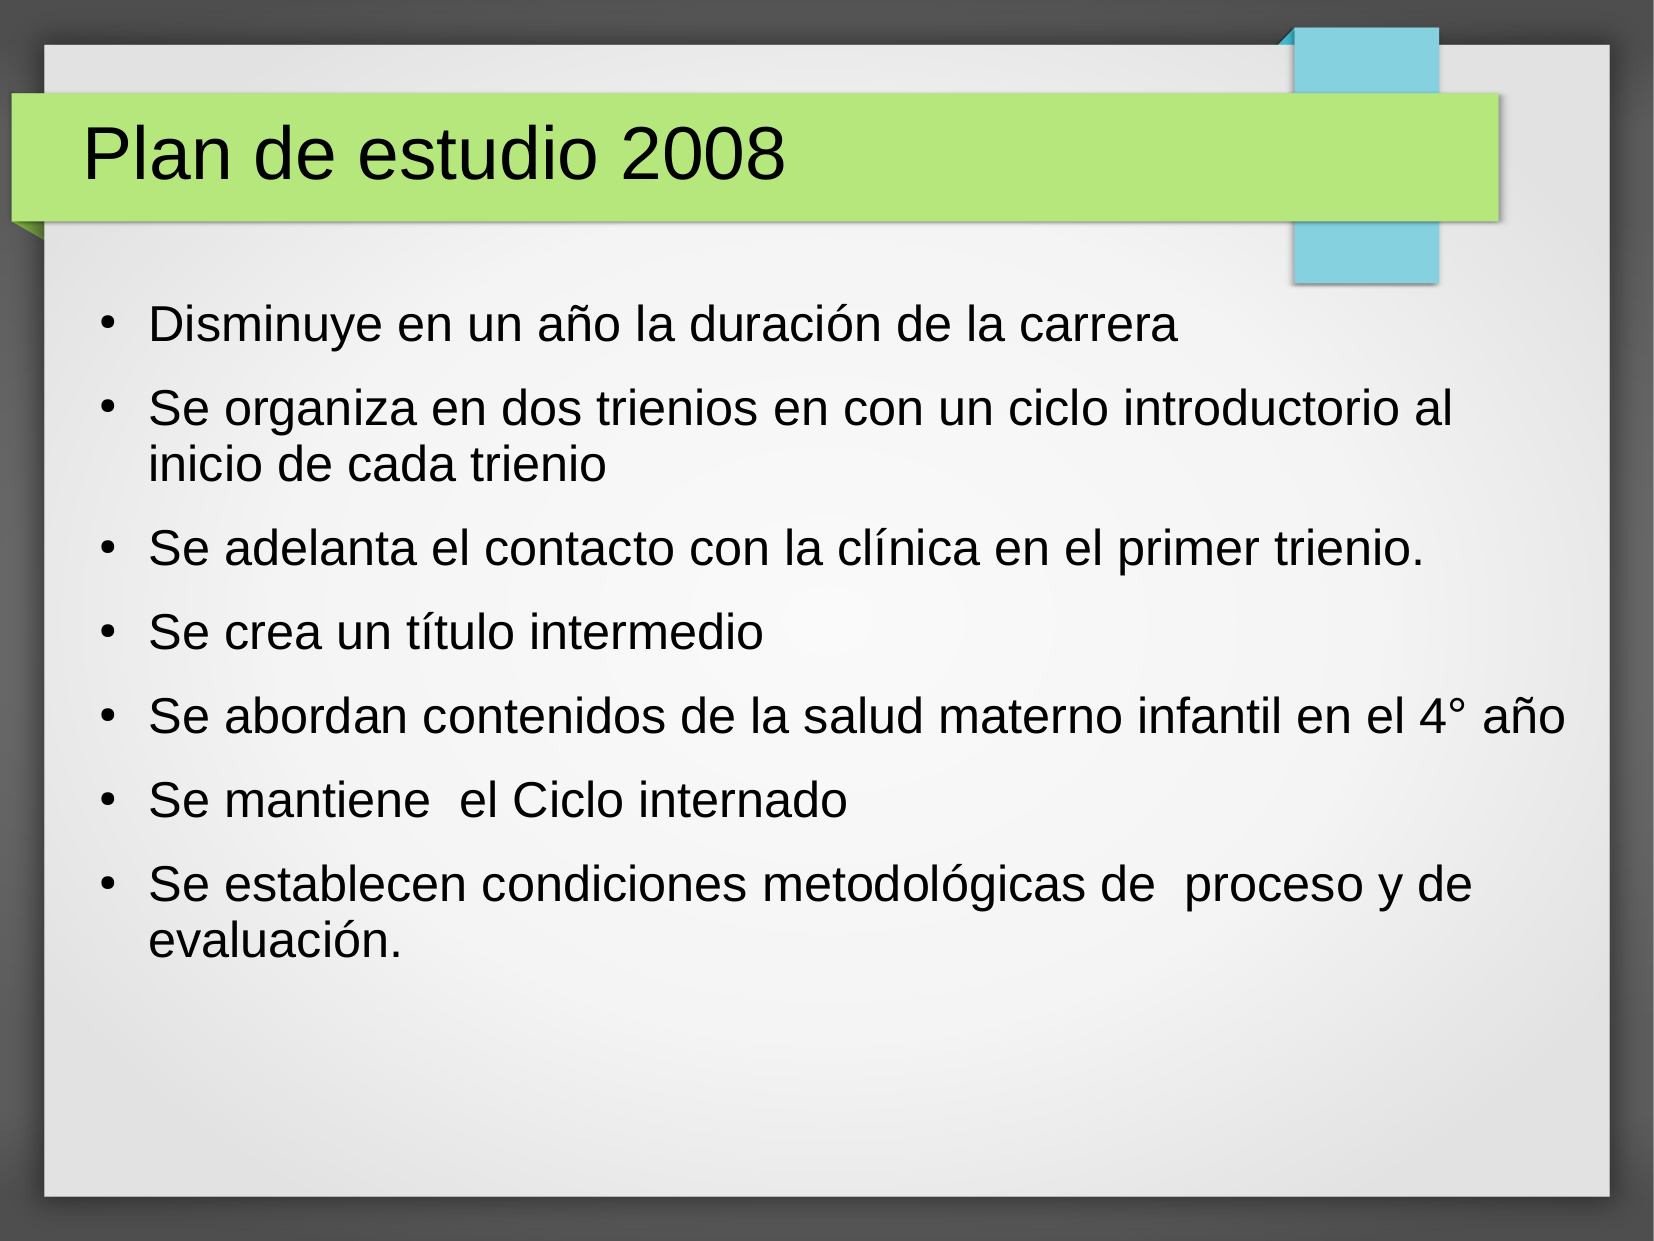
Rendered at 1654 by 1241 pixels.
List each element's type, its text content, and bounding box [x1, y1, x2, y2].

picture [0, 0, 1654, 1241]
list Disminuye en un año la duración de la carrera Se organiza en dos trienios en con un ciclo introductorio al inicio de cada trienio Se adelanta el contacto con la clínica en el primer trienio. Se crea un título intermedio Se abordan contenidos de la salud materno infantil en el 4° año Se mantiene el Ciclo internado Se establecen condiciones metodológicas de proceso y de evaluación. [82, 295, 1571, 1015]
title Plan de estudio 2008 [82, 94, 1264, 213]
